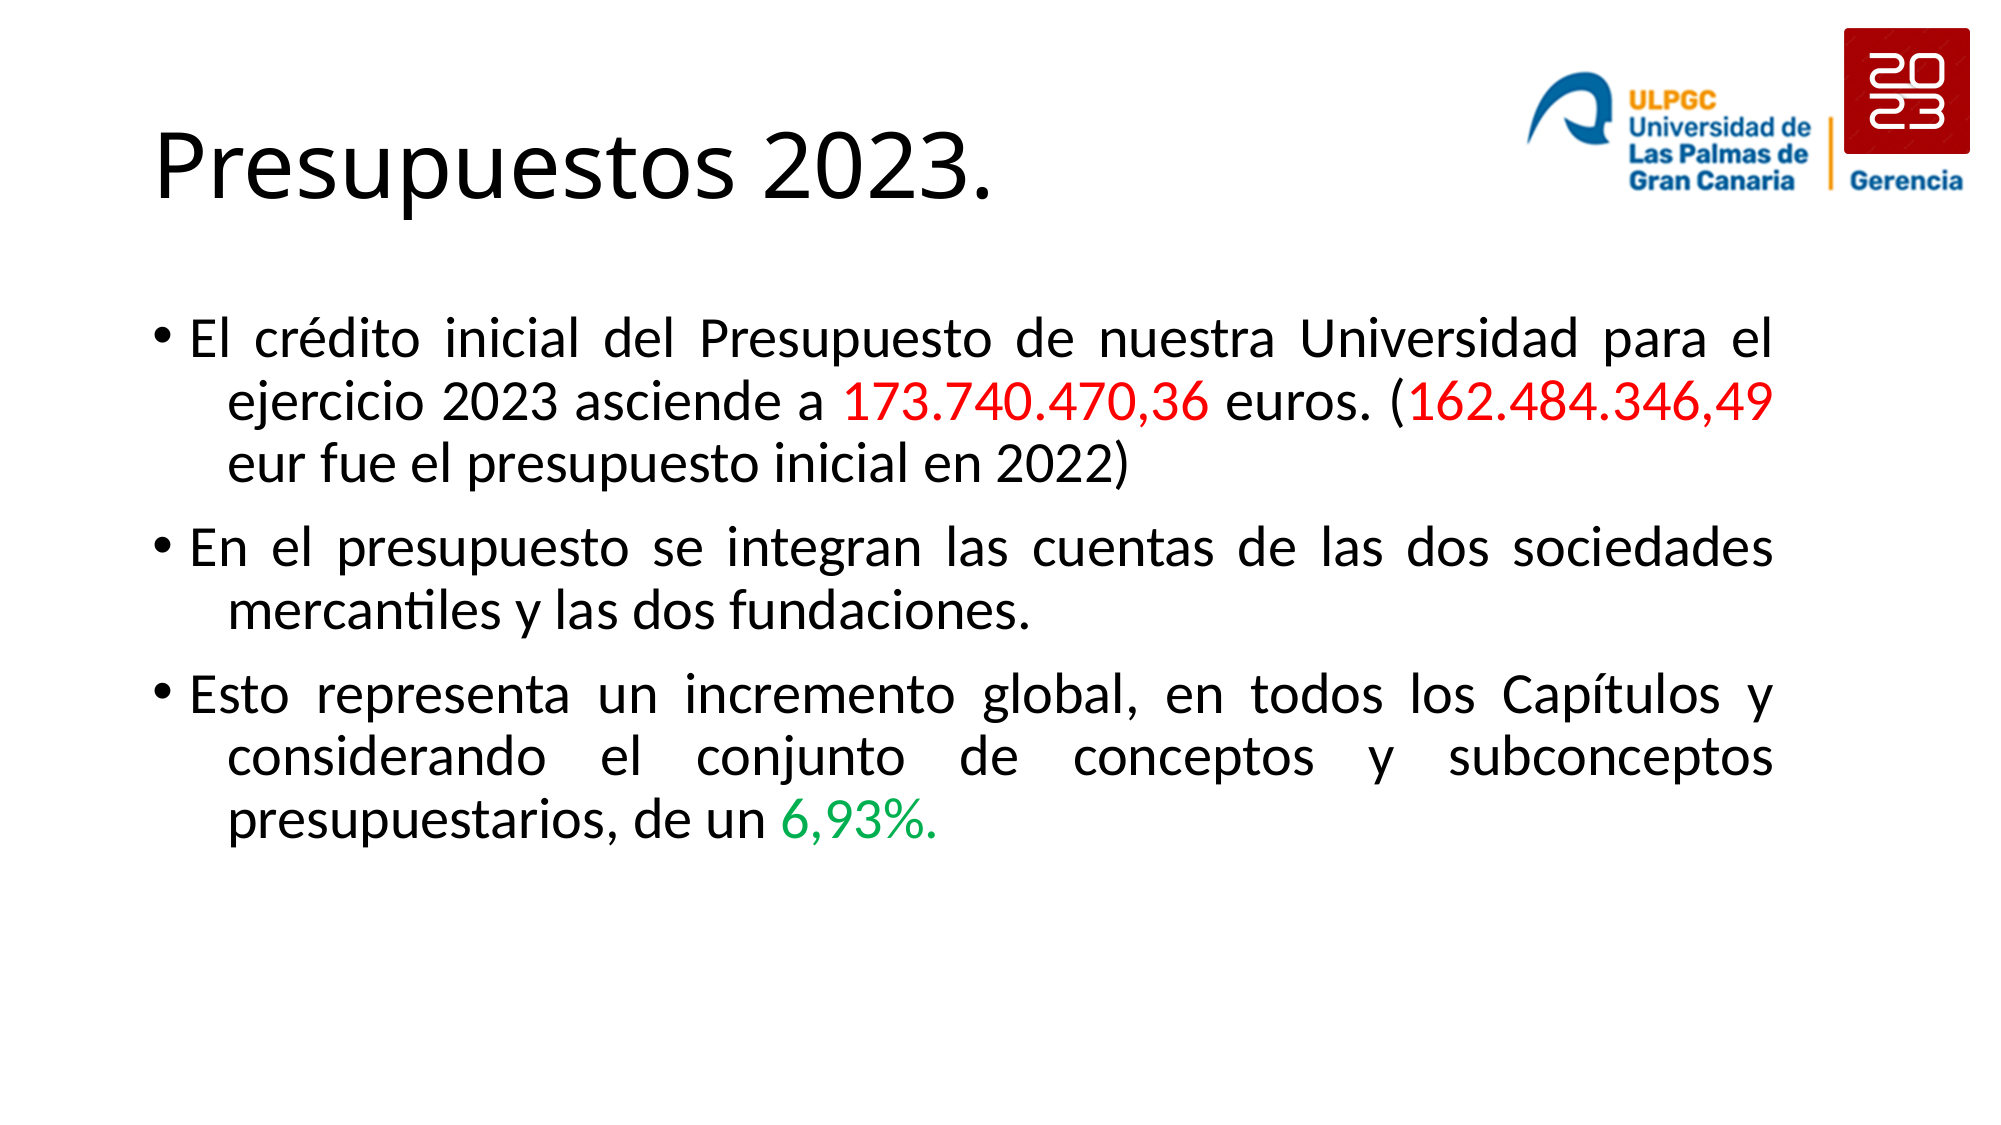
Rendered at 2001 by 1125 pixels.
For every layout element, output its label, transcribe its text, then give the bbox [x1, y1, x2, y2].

title Presupuestos 2023. [137, 59, 1863, 278]
list El crédito inicial del Presupuesto de nuestra Universidad para el ejercicio 2023 asciende a 173.740.470,36 euros. (162.484.346,49 eur fue el presupuesto inicial en 2022) En el presupuesto se integran las cuentas de las dos sociedades mercantiles y las dos fundaciones. Esto representa un incremento global, en todos los Capítulos y considerando el conjunto de conceptos y subconceptos presupuestarios, de un 6,93%. [137, 299, 1863, 1014]
picture [1493, 24, 2000, 232]
